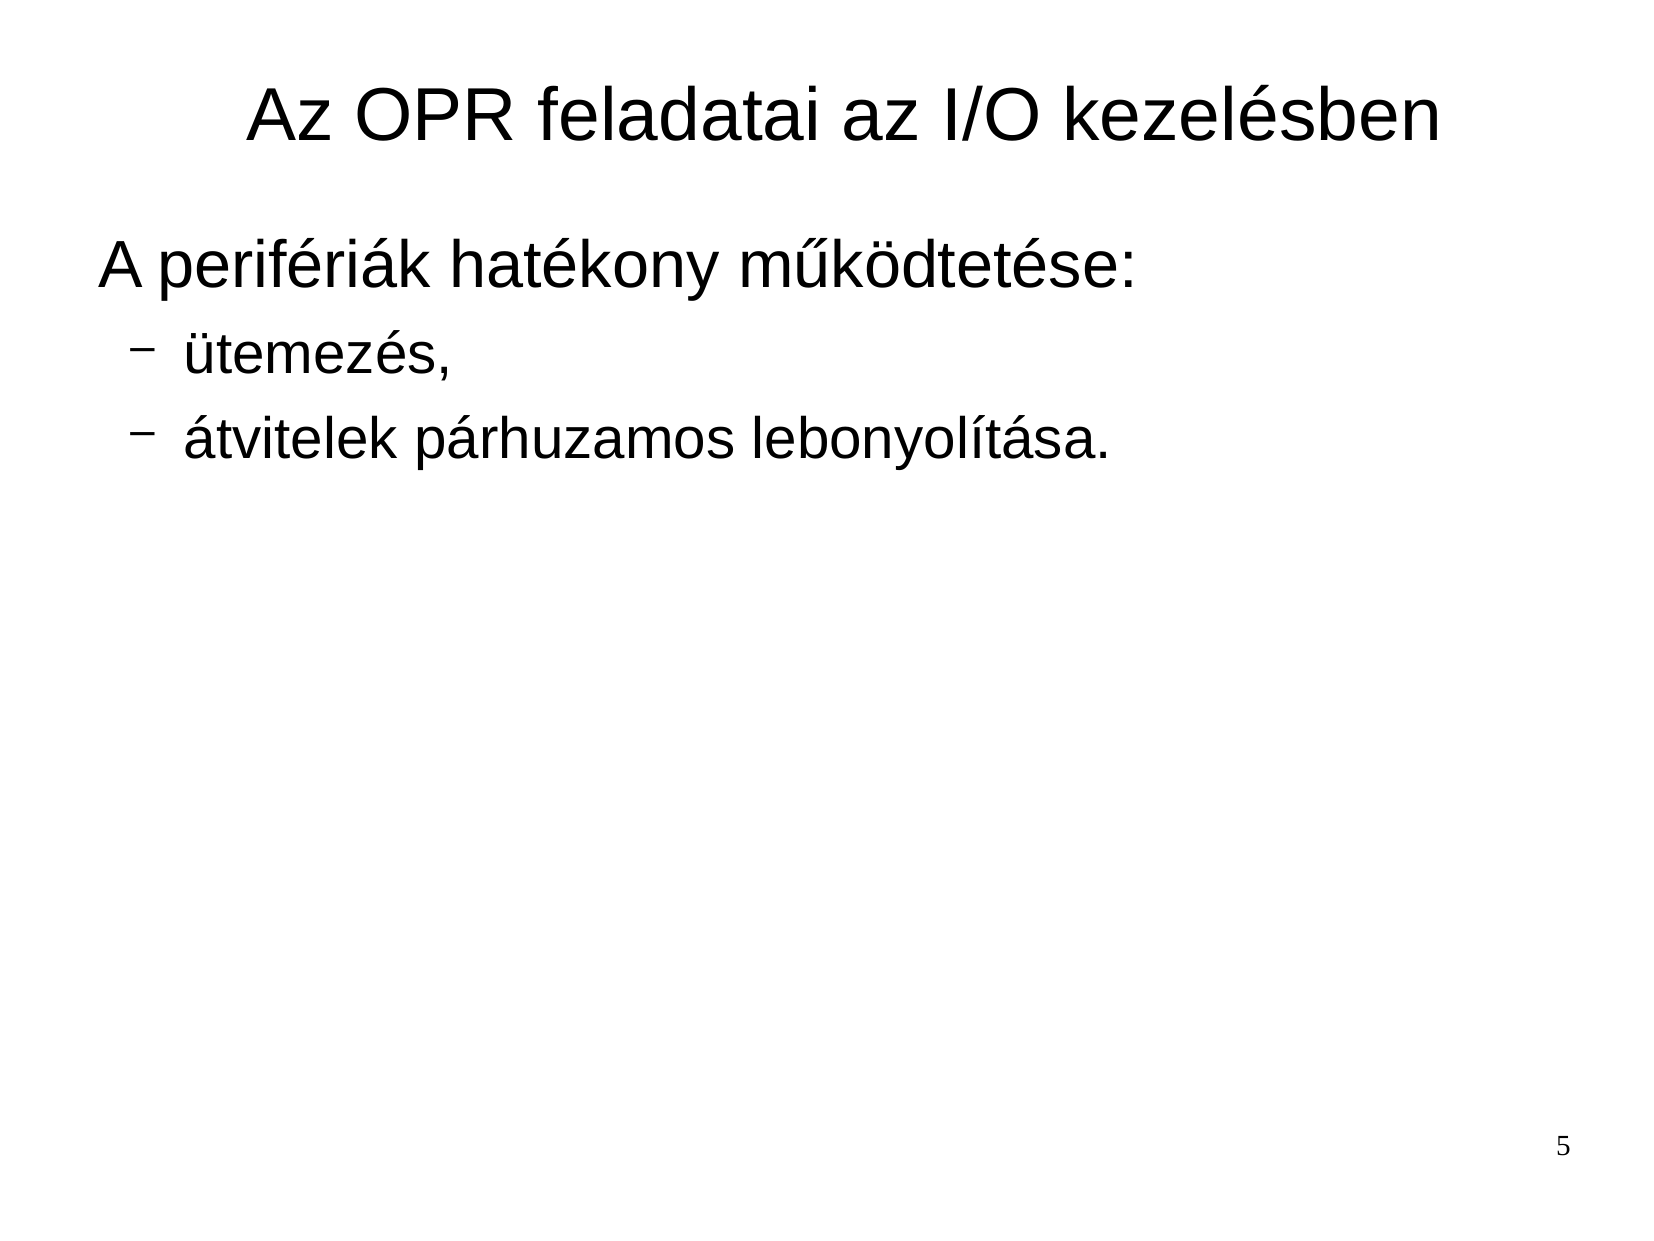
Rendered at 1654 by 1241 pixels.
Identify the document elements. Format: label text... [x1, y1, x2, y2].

title Az OPR feladatai az I/O kezelésben [124, 6, 1530, 213]
list A perifériák hatékony működtetése: ütemezés, átvitelek párhuzamos lebonyolítása. [27, 213, 1624, 1212]
